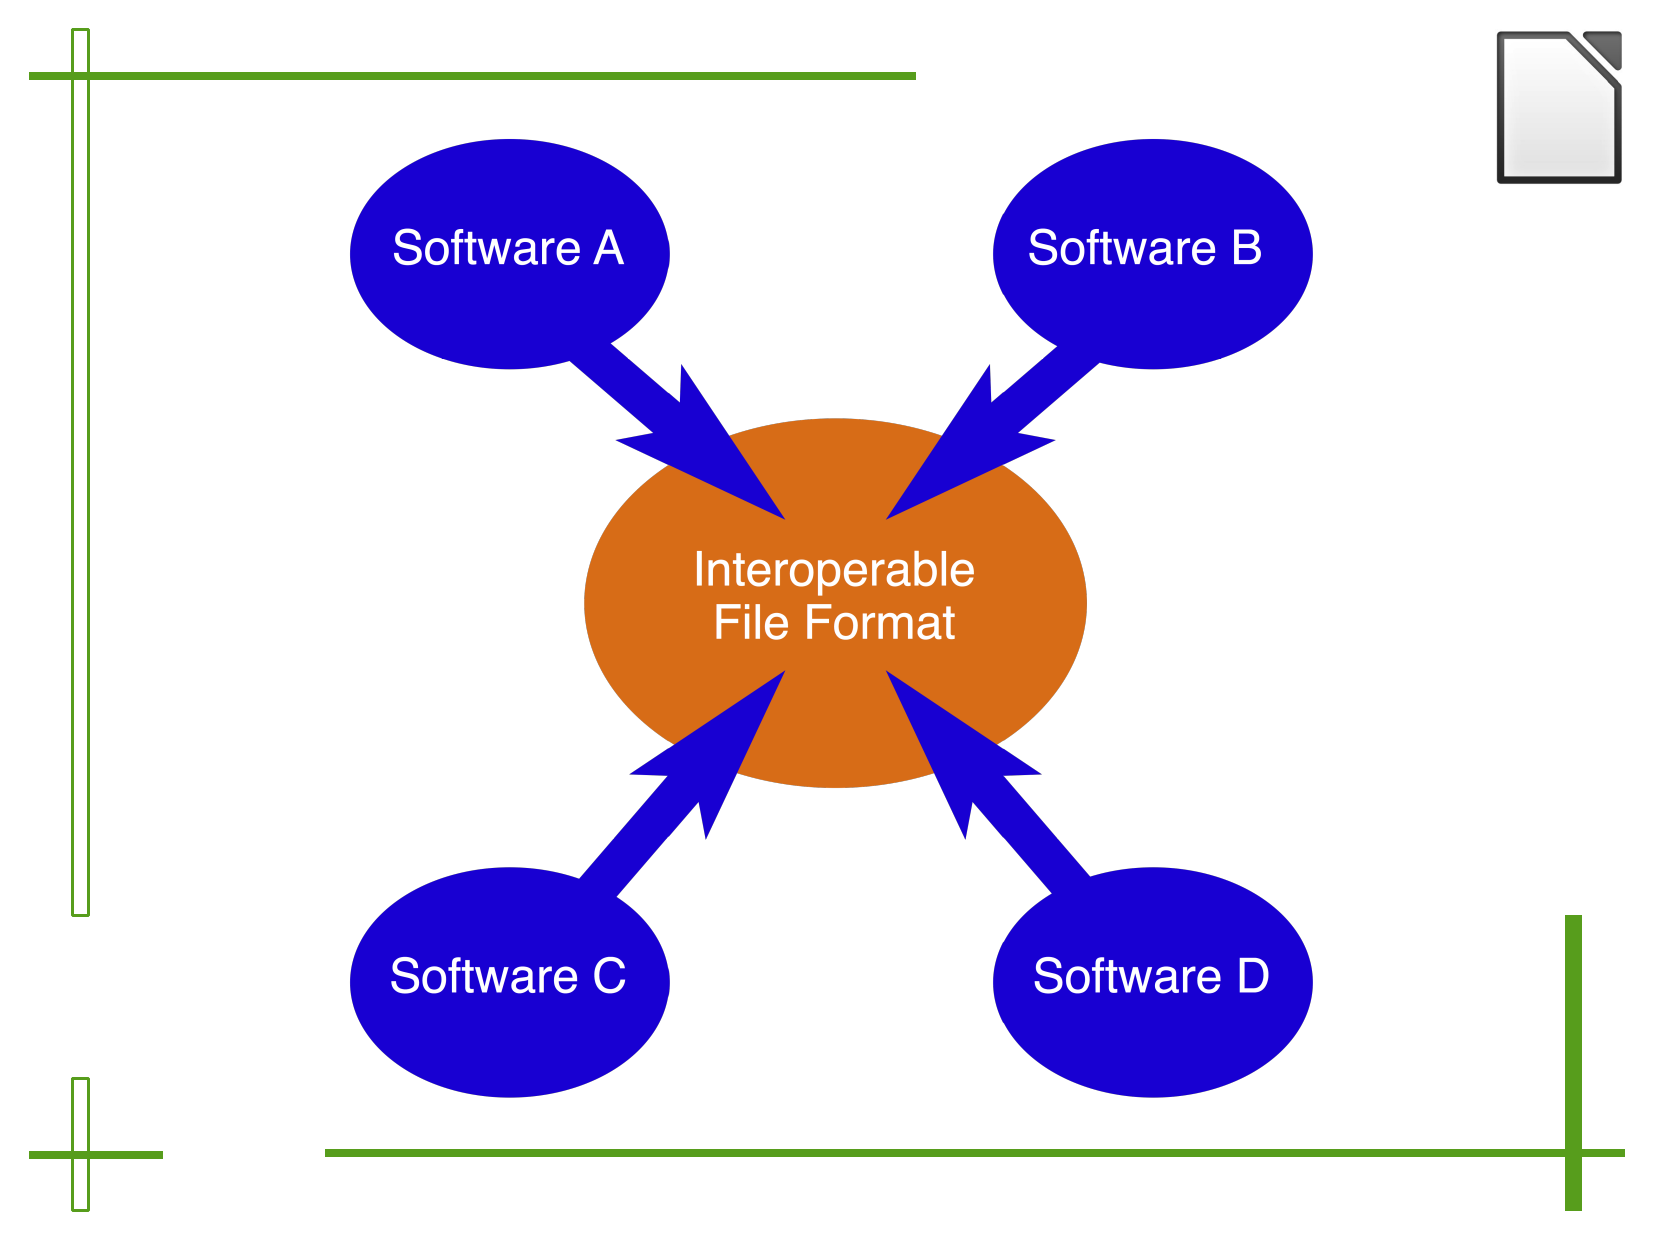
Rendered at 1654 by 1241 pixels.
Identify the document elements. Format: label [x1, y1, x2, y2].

picture [1494, 29, 1624, 186]
picture [333, 118, 1338, 1123]
